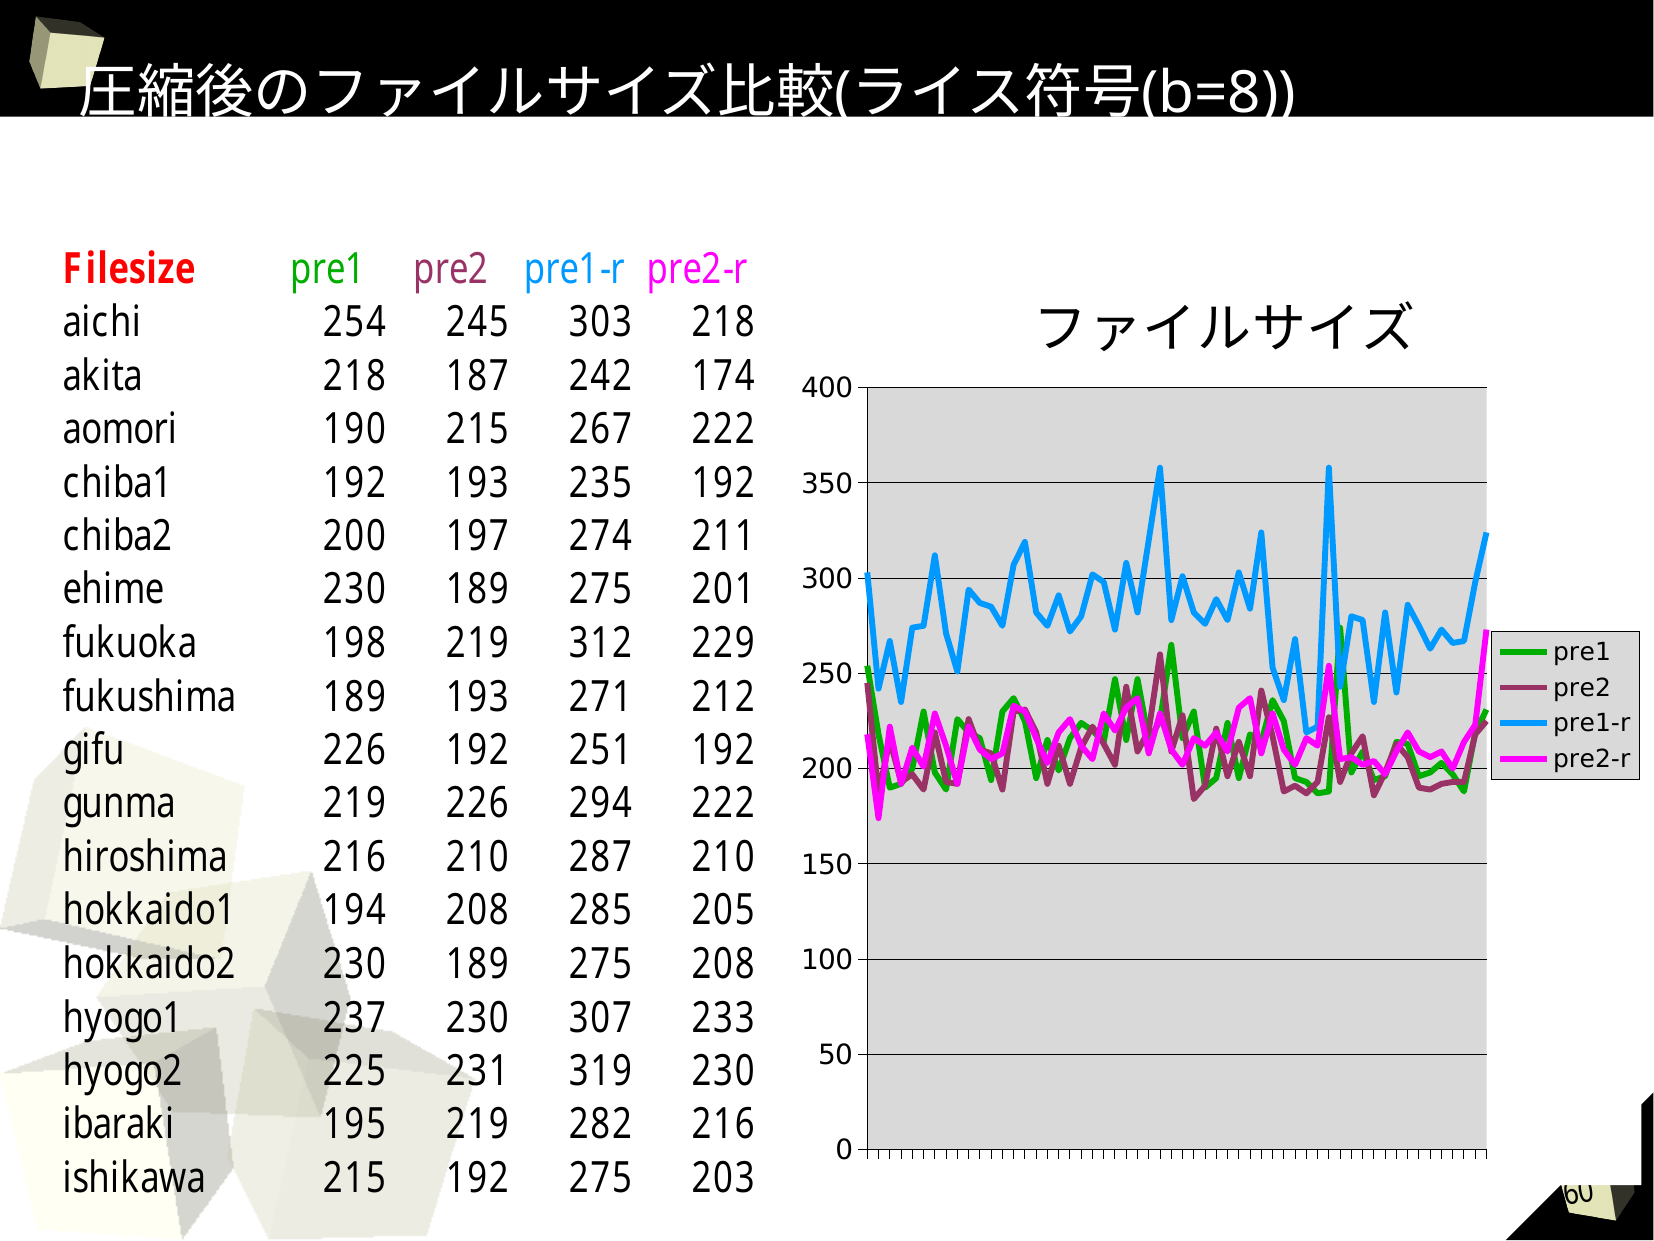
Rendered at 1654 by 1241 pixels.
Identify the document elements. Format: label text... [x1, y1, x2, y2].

picture [0, 726, 477, 1241]
text_box 圧縮後のファイルサイズ比較(ライス符号(b=8)) [61, 34, 1359, 134]
chart [783, 254, 1642, 1186]
chart [60, 240, 761, 1207]
